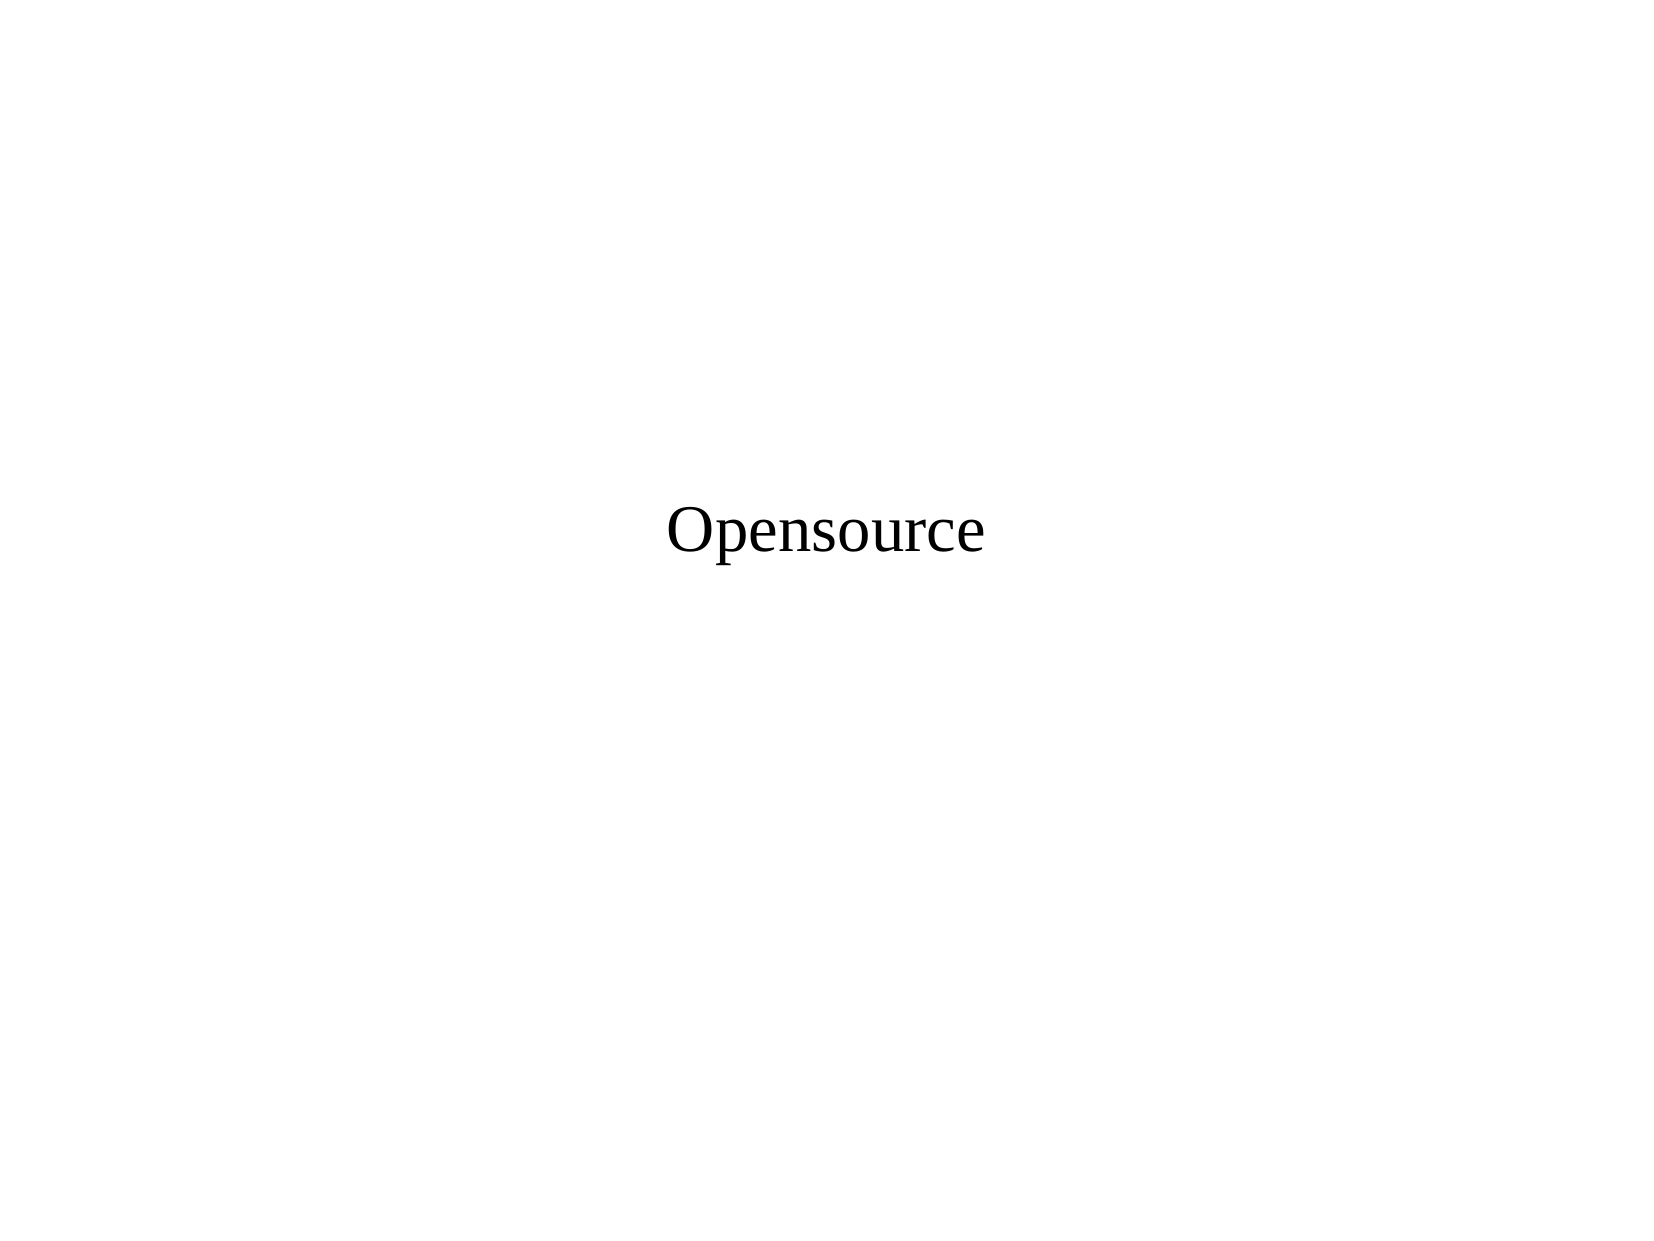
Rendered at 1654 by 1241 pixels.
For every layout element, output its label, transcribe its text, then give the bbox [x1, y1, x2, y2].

subtitle Opensource [82, 49, 1571, 1010]
